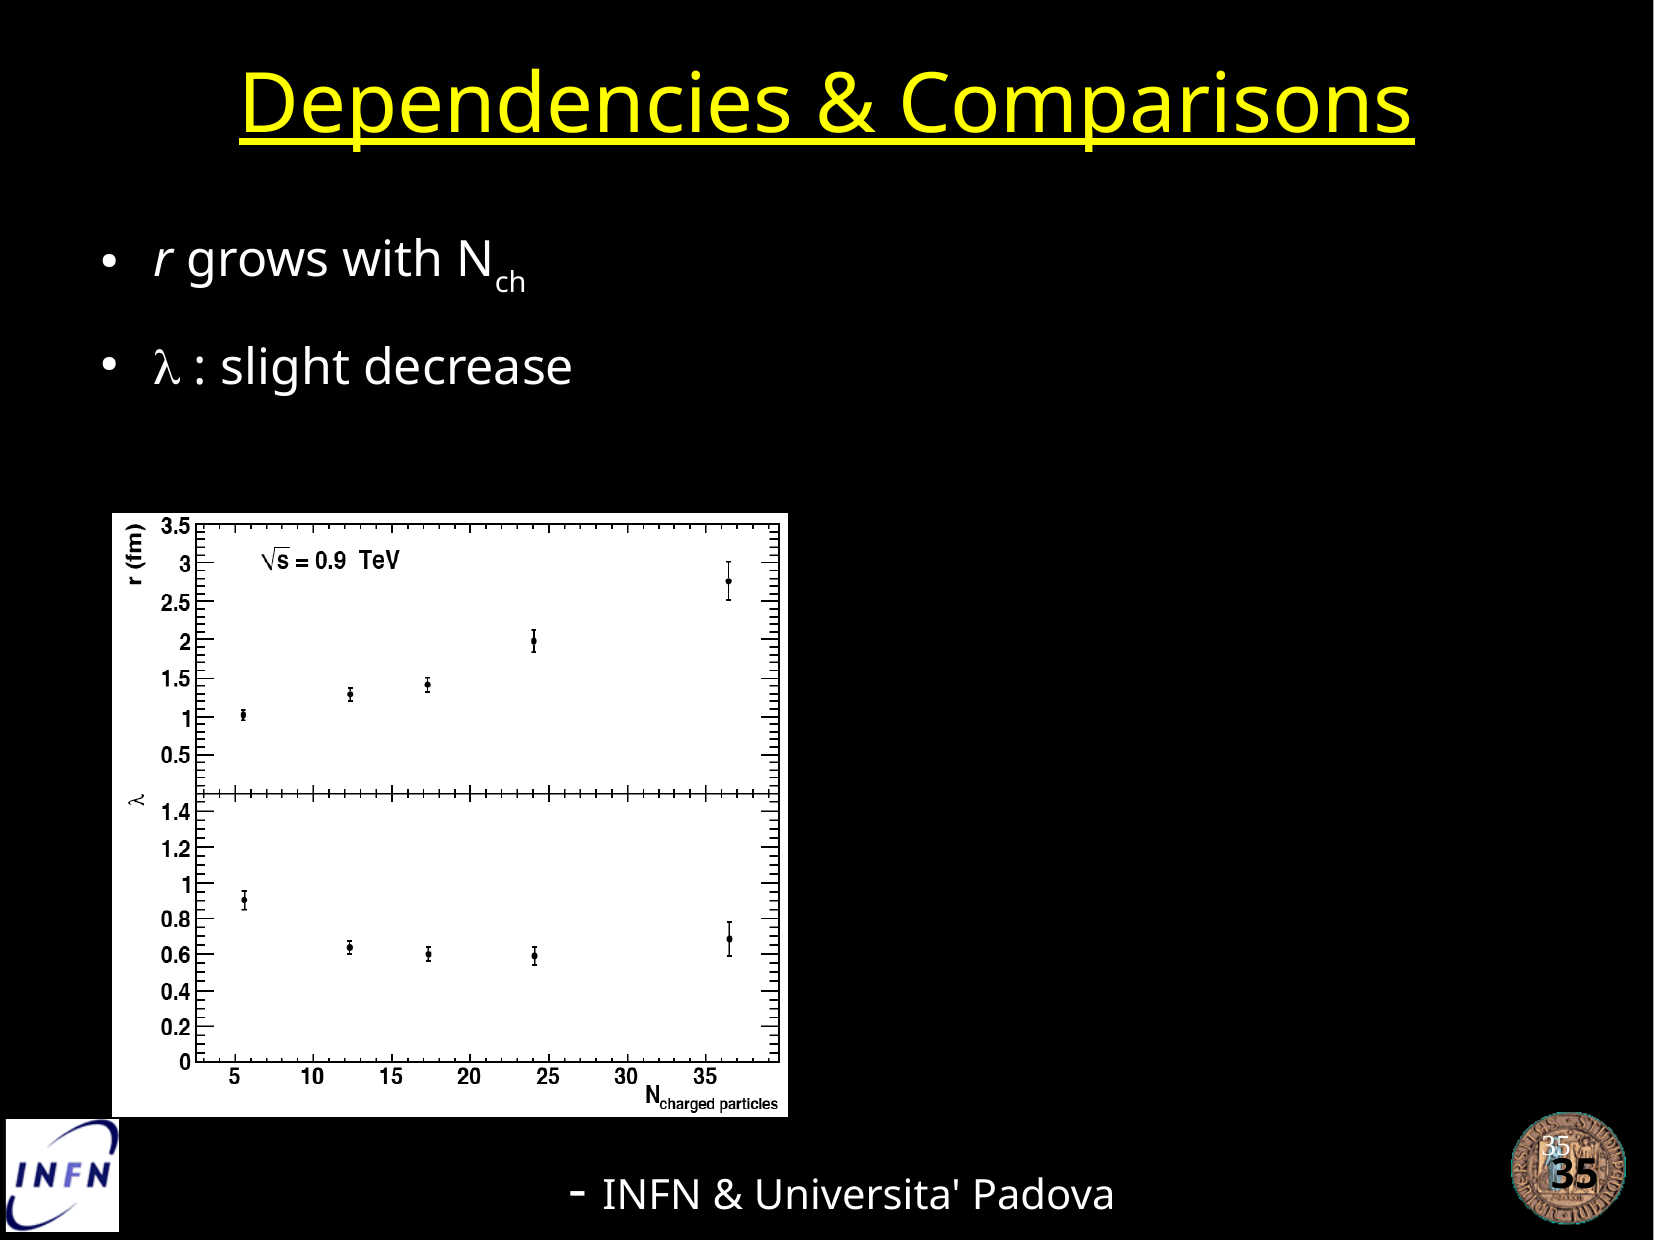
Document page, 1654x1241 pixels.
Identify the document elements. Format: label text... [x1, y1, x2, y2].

list r grows with Nch l : slight decrease [82, 222, 1613, 494]
picture [1511, 1111, 1626, 1226]
title Dependencies & Comparisons [82, 43, 1571, 157]
picture [112, 513, 788, 1118]
picture [5, 1119, 119, 1232]
